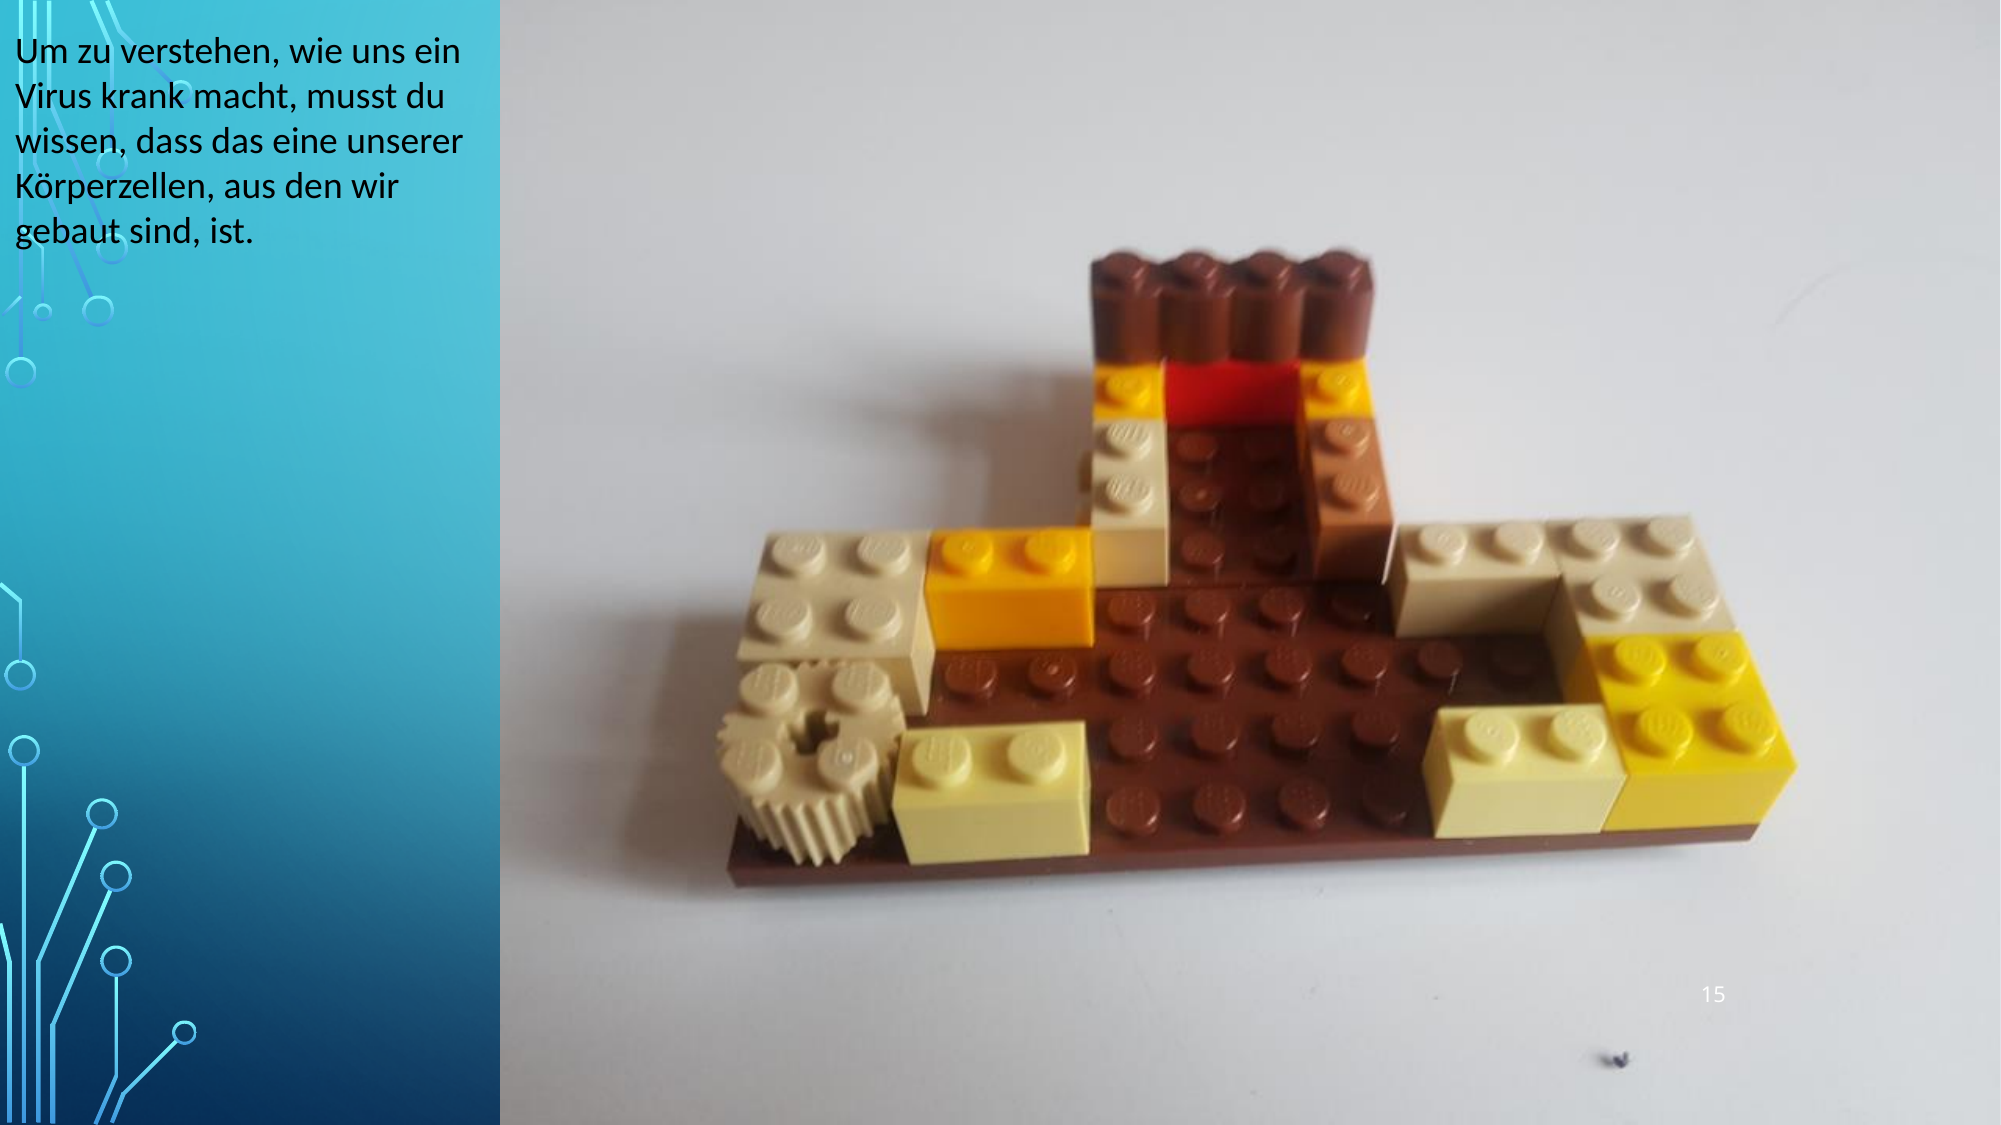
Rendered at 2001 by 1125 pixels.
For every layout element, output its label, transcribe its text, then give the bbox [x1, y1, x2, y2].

text_box Um zu verstehen, wie uns ein Virus krank macht, musst du wissen, dass das eine unserer Körperzellen, aus den wir gebaut sind, ist. [0, 18, 481, 261]
picture [500, 0, 2000, 1125]
text_box [1685, 965, 1813, 1025]
